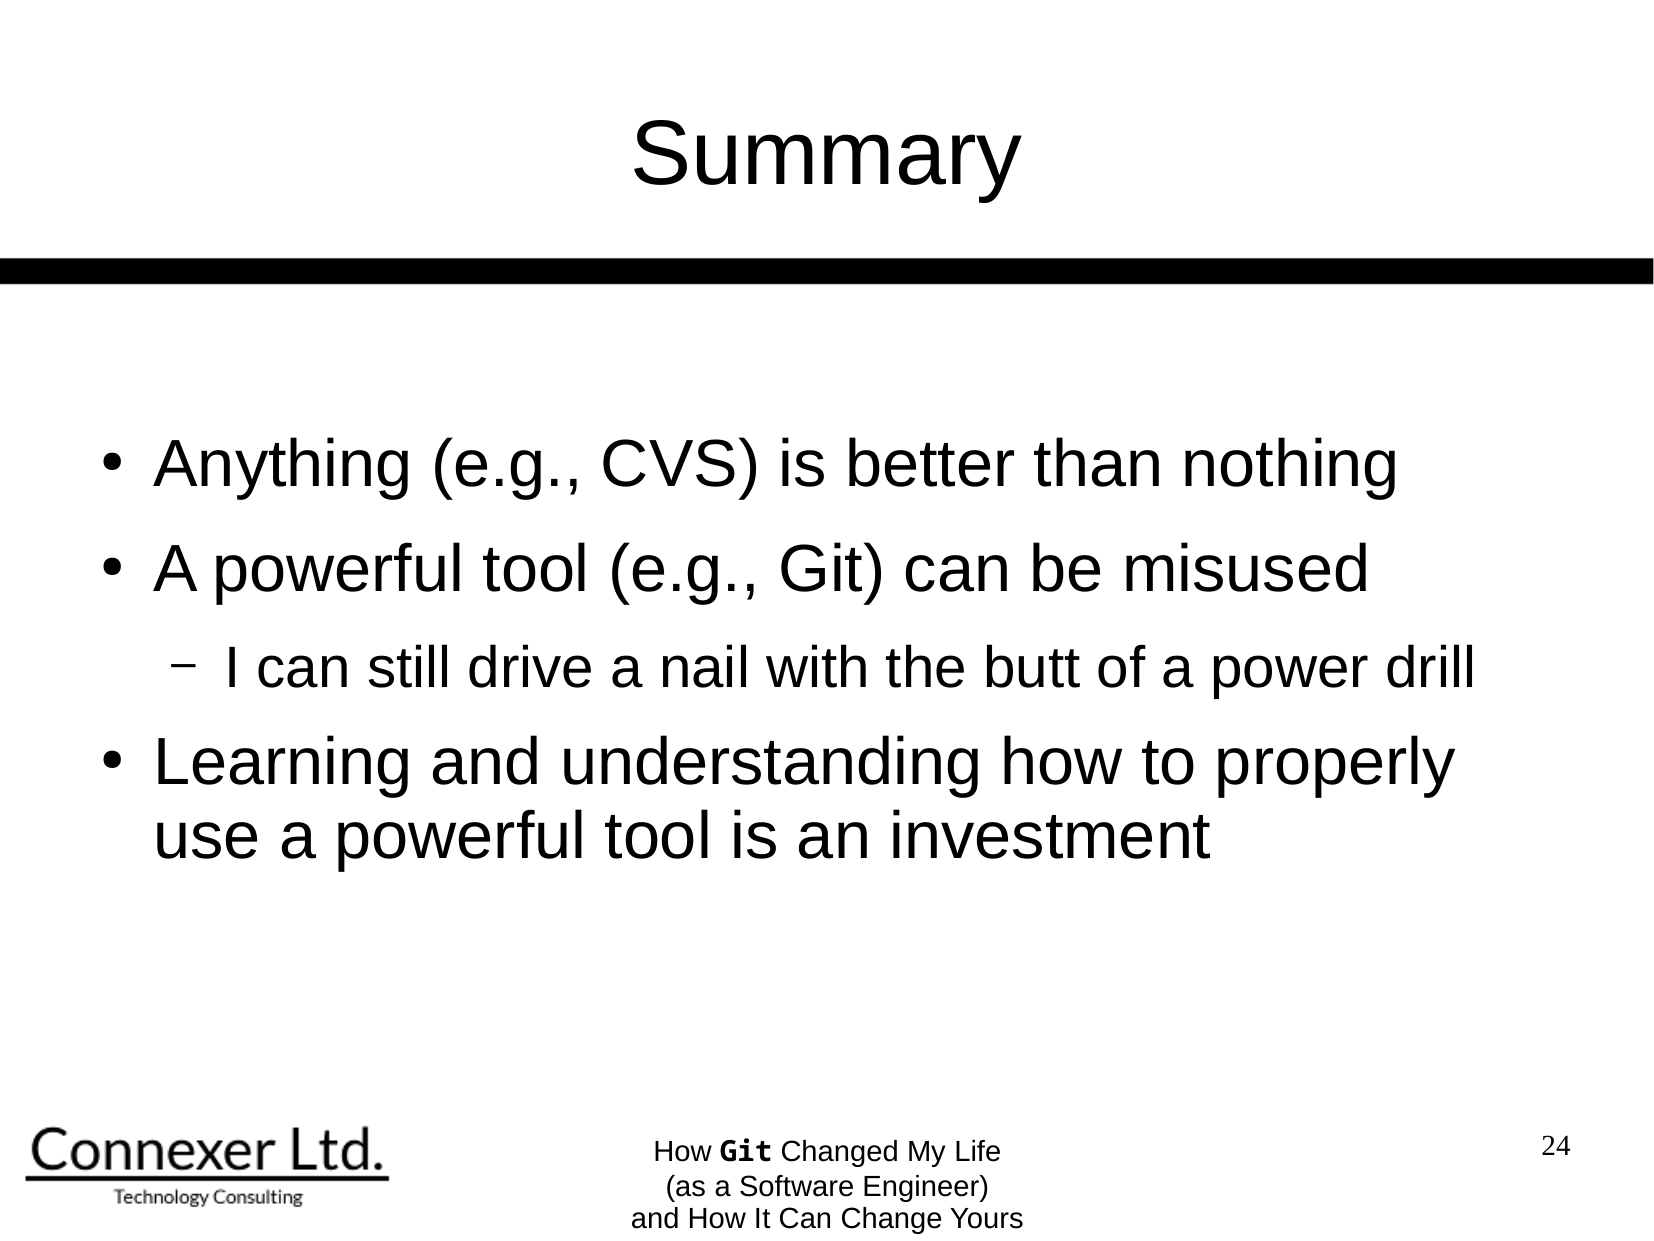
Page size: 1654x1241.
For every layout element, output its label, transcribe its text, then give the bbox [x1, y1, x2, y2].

title Summary [82, 49, 1571, 257]
list Anything (e.g., CVS) is better than nothing A powerful tool (e.g., Git) can be misused I can still drive a nail with the butt of a power drill Learning and understanding how to properly use a powerful tool is an investment [82, 290, 1538, 1010]
picture [0, 0, 1654, 1241]
